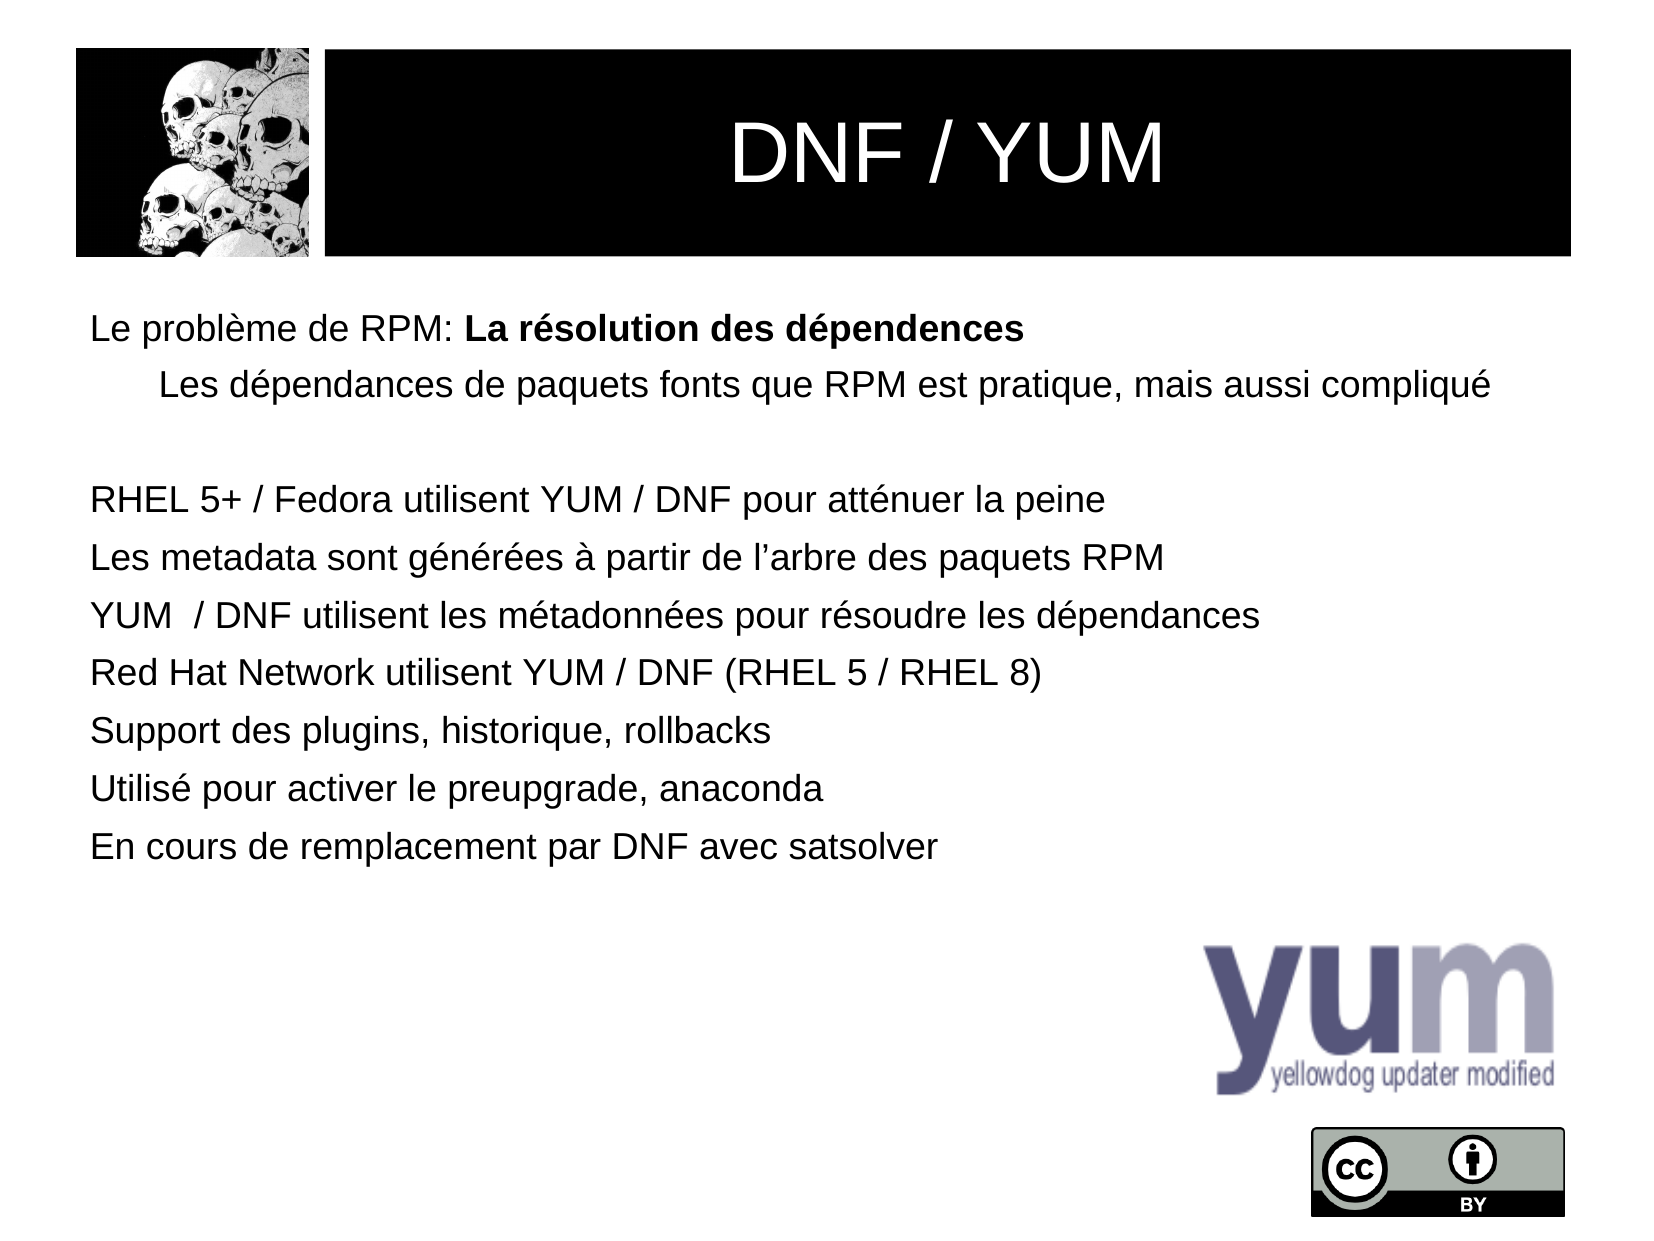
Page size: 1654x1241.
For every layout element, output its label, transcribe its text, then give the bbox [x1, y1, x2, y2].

text_box Le problème de RPM: La résolution des dépendences Les dépendances de paquets fonts que RPM est pratique, mais aussi compliqué RHEL 5+ / Fedora utilisent YUM / DNF pour atténuer la peine Les metadata sont générées à partir de l’arbre des paquets RPM YUM / DNF utilisent les métadonnées pour résoudre les dépendances Red Hat Network utilisent YUM / DNF (RHEL 5 / RHEL 8) Support des plugins, historique, rollbacks Utilisé pour activer le preupgrade, anaconda En cours de remplacement par DNF avec satsolver [75, 300, 1576, 875]
title DNF / YUM [324, 49, 1571, 257]
picture [1200, 937, 1558, 1100]
picture [76, 48, 309, 257]
picture [1311, 1127, 1565, 1217]
